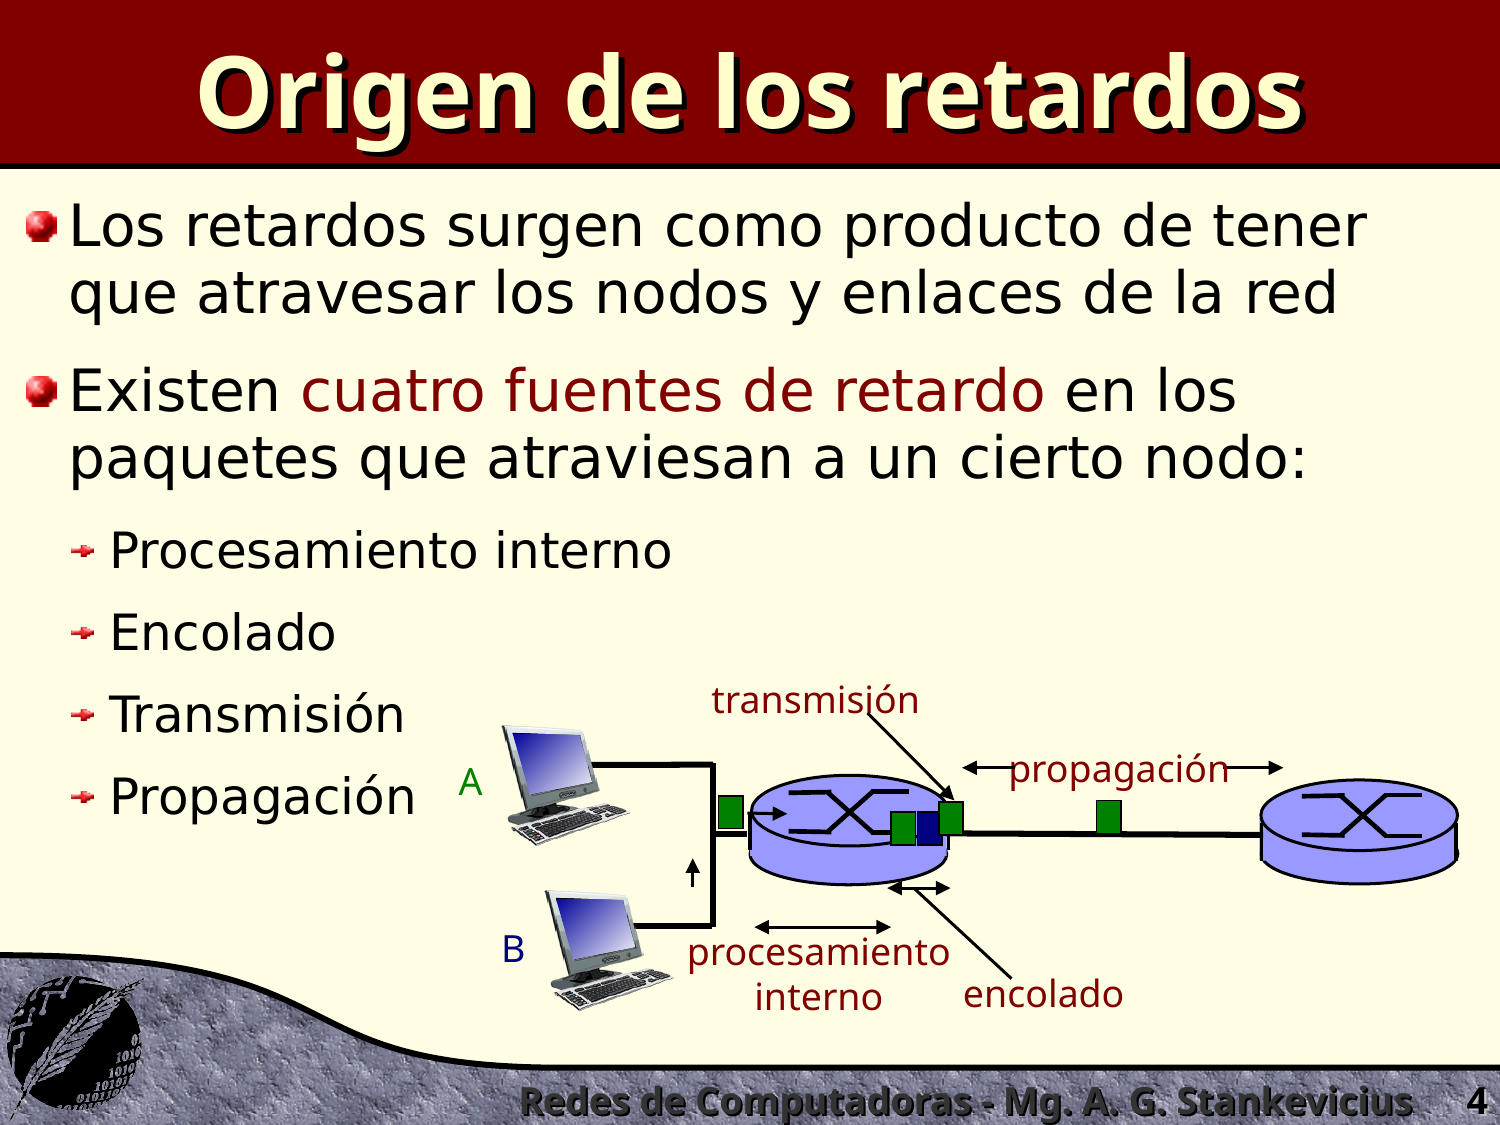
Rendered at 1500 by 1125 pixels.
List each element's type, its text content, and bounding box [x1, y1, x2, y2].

text_box [555, 897, 636, 960]
text_box encolado [948, 961, 1140, 1023]
list Los retardos surgen como producto de tener que atravesar los nodos y enlaces de la red Existen cuatro fuentes de retardo en los paquetes que atraviesan a un cierto nodo: Procesamiento interno Encolado Transmisión Propagación [11, 192, 1486, 921]
picture [790, 1100, 795, 1110]
text_box propagación [993, 736, 1246, 798]
text_box procesamiento interno [672, 919, 967, 1026]
text_box A [443, 749, 498, 811]
text_box [1096, 800, 1121, 834]
text_box transmisión [696, 668, 936, 729]
text_box procesamiento interno [769, 919, 876, 926]
text_box [718, 795, 743, 829]
text_box [750, 775, 964, 885]
picture [1047, 1100, 1054, 1110]
picture [498, 719, 662, 856]
title Origen de los retardos [15, 5, 1485, 160]
picture [0, 959, 1500, 1125]
text_box B [486, 917, 541, 978]
text_box [512, 732, 593, 795]
picture [541, 884, 706, 1021]
text_box [1259, 779, 1458, 884]
